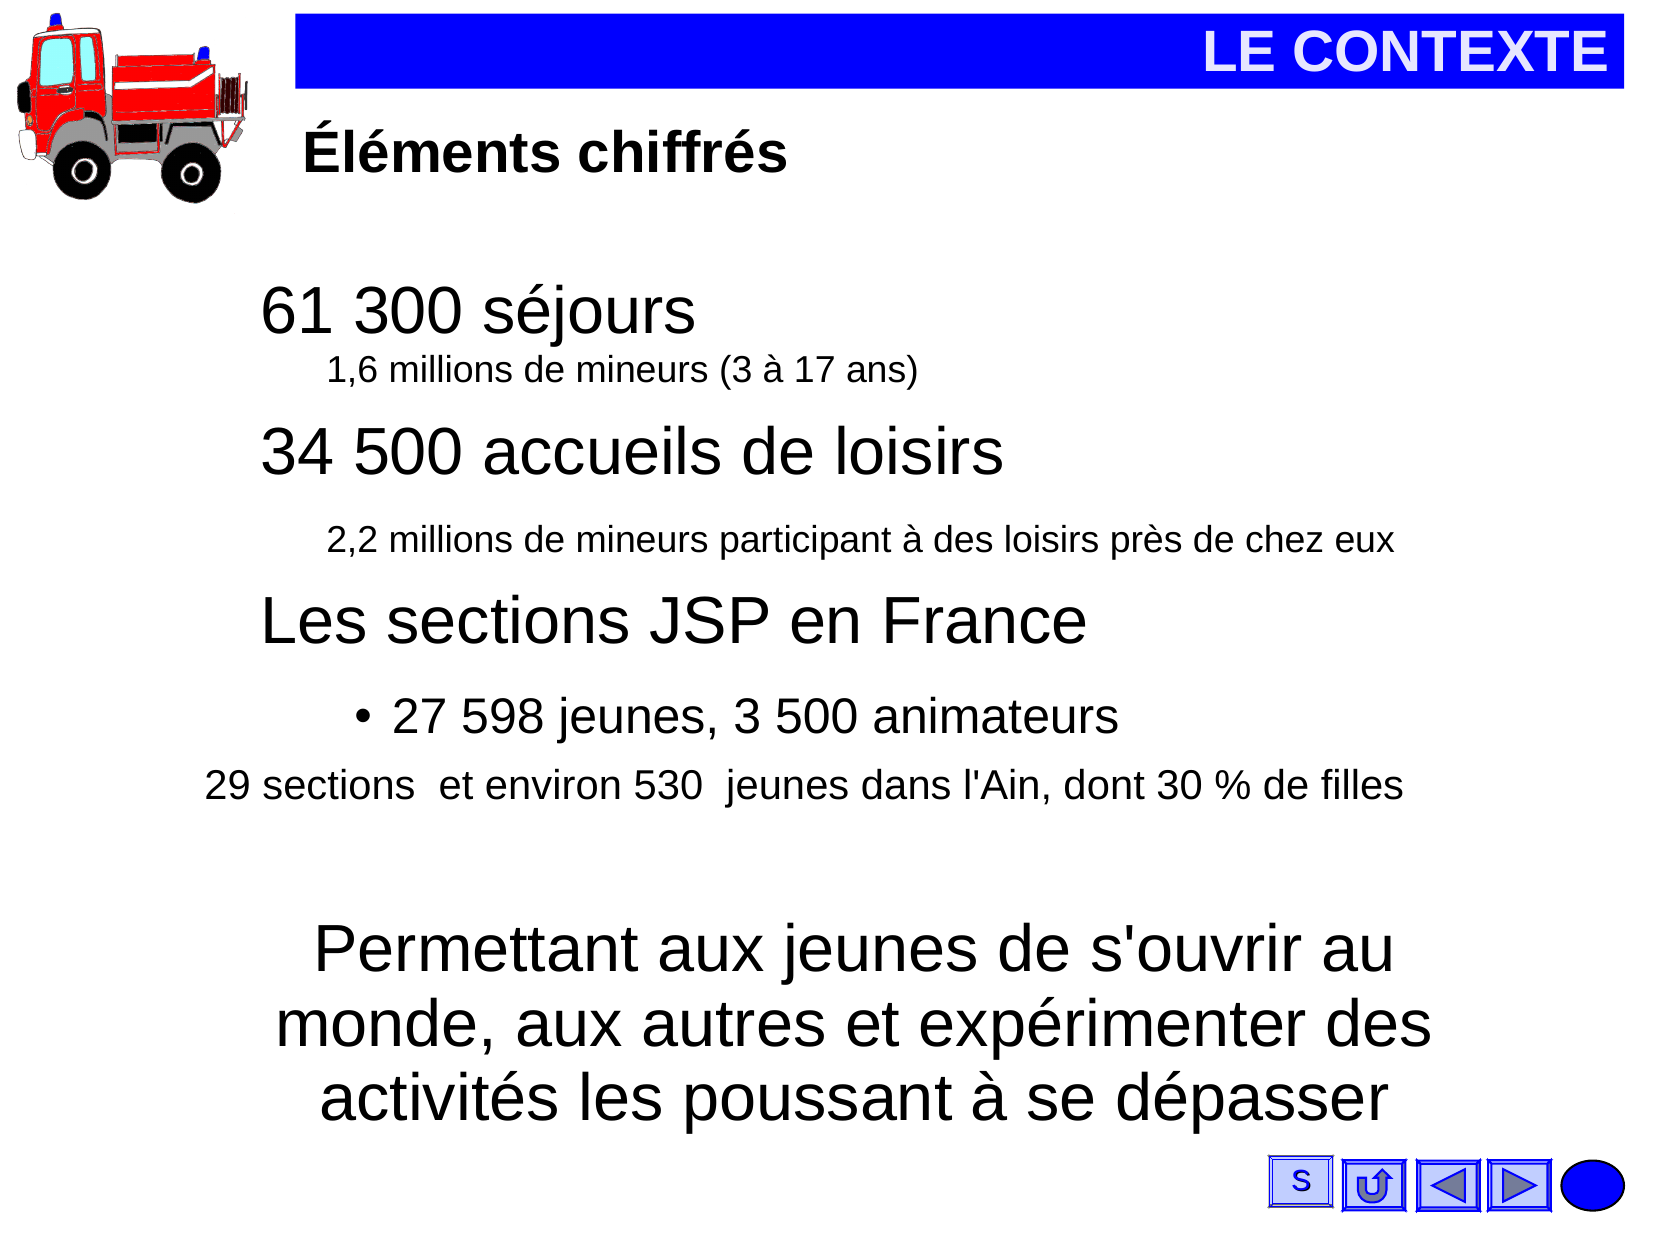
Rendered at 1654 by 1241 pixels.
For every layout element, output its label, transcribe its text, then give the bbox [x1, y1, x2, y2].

text_box Éléments chiffrés [287, 112, 821, 193]
picture [8, 8, 257, 216]
text_box LE CONTEXTE [295, 13, 1625, 89]
list 61 300 séjours 1,6 millions de mineurs (3 à 17 ans) 34 500 accueils de loisirs 2,2 millions de mineurs participant à des loisirs près de chez eux Les sections JSP en France 27 598 jeunes, 3 500 animateurs 29 sections et environ 530 jeunes dans l'Ain, dont 30 % de filles Permettant aux jeunes de s'ouvrir au monde, aux autres et expérimenter des activités les poussant à se dépasser [189, 265, 1465, 1232]
text_box [1561, 1160, 1625, 1211]
